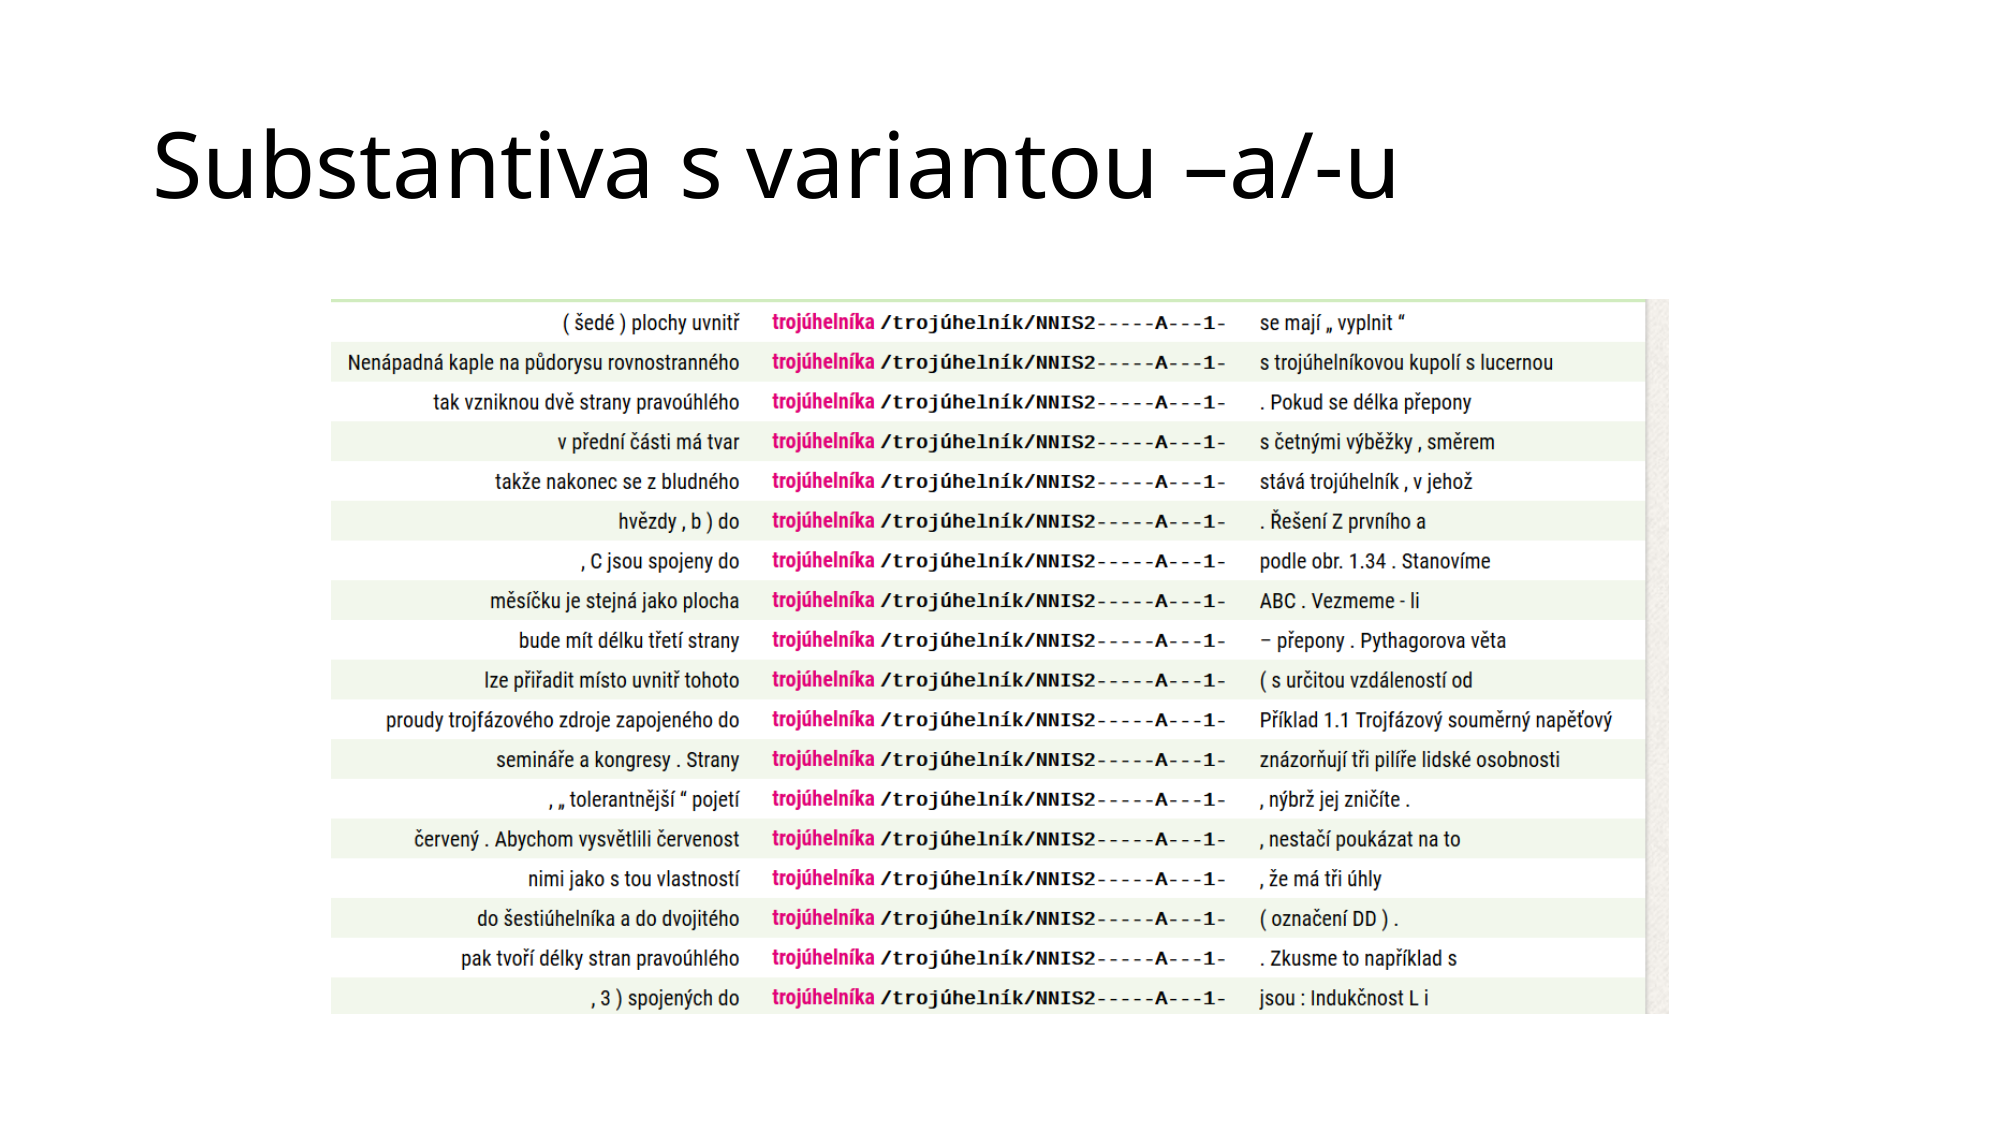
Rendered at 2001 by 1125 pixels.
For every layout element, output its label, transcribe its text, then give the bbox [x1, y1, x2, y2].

picture [331, 299, 1669, 1014]
title Substantiva s variantou –a/-u [137, 59, 1863, 278]
